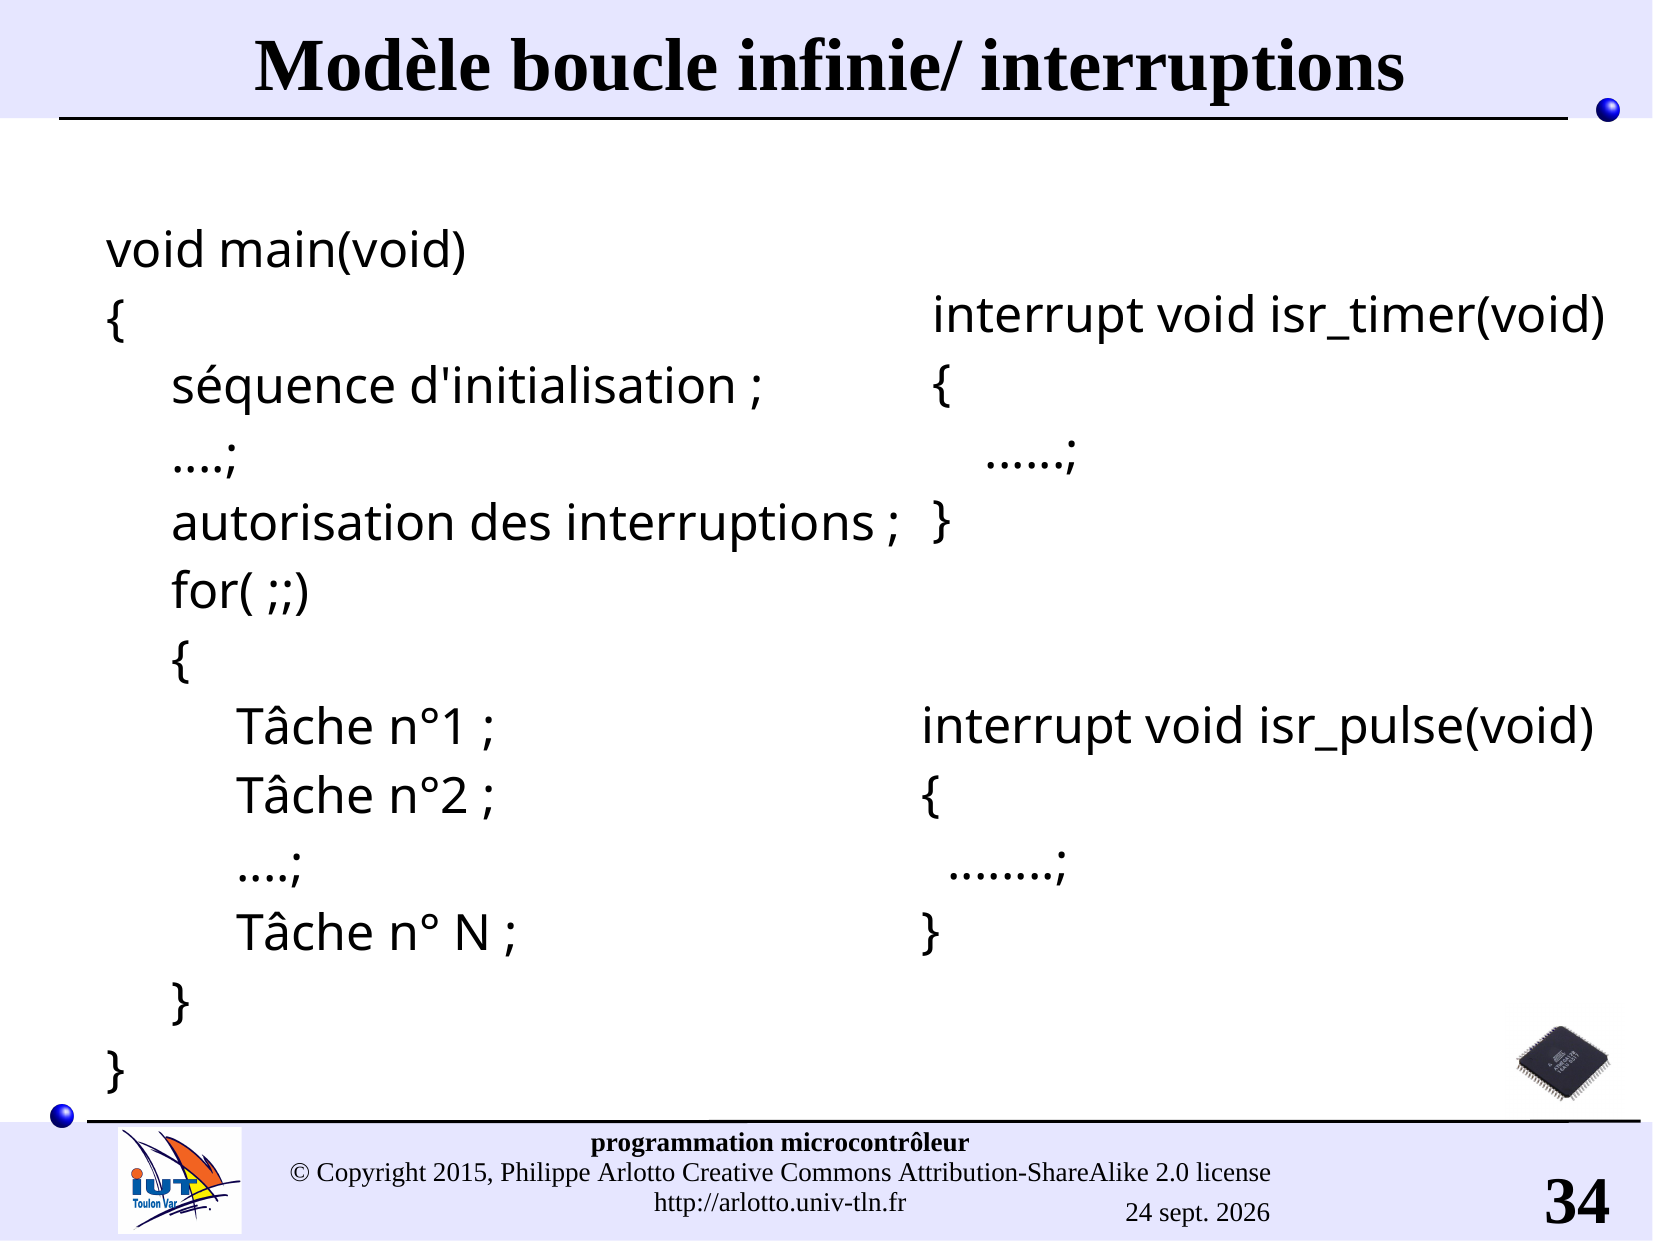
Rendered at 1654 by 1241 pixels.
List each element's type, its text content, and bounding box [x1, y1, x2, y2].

text_box interrupt void isr_timer(void) { ......; } [932, 228, 1618, 603]
picture [1505, 1003, 1625, 1119]
text_box interrupt void isr_pulse(void) { ........; } [921, 639, 1607, 1014]
text_box void main(void) { séquence d'initialisation ; ....; autorisation des interruptions ; for( ;;) { Tâche n°1 ; Tâche n°2 ; ....; Tâche n° N ; } } [106, 179, 1122, 1136]
title Modèle boucle infinie/ interruptions [95, 16, 1585, 115]
